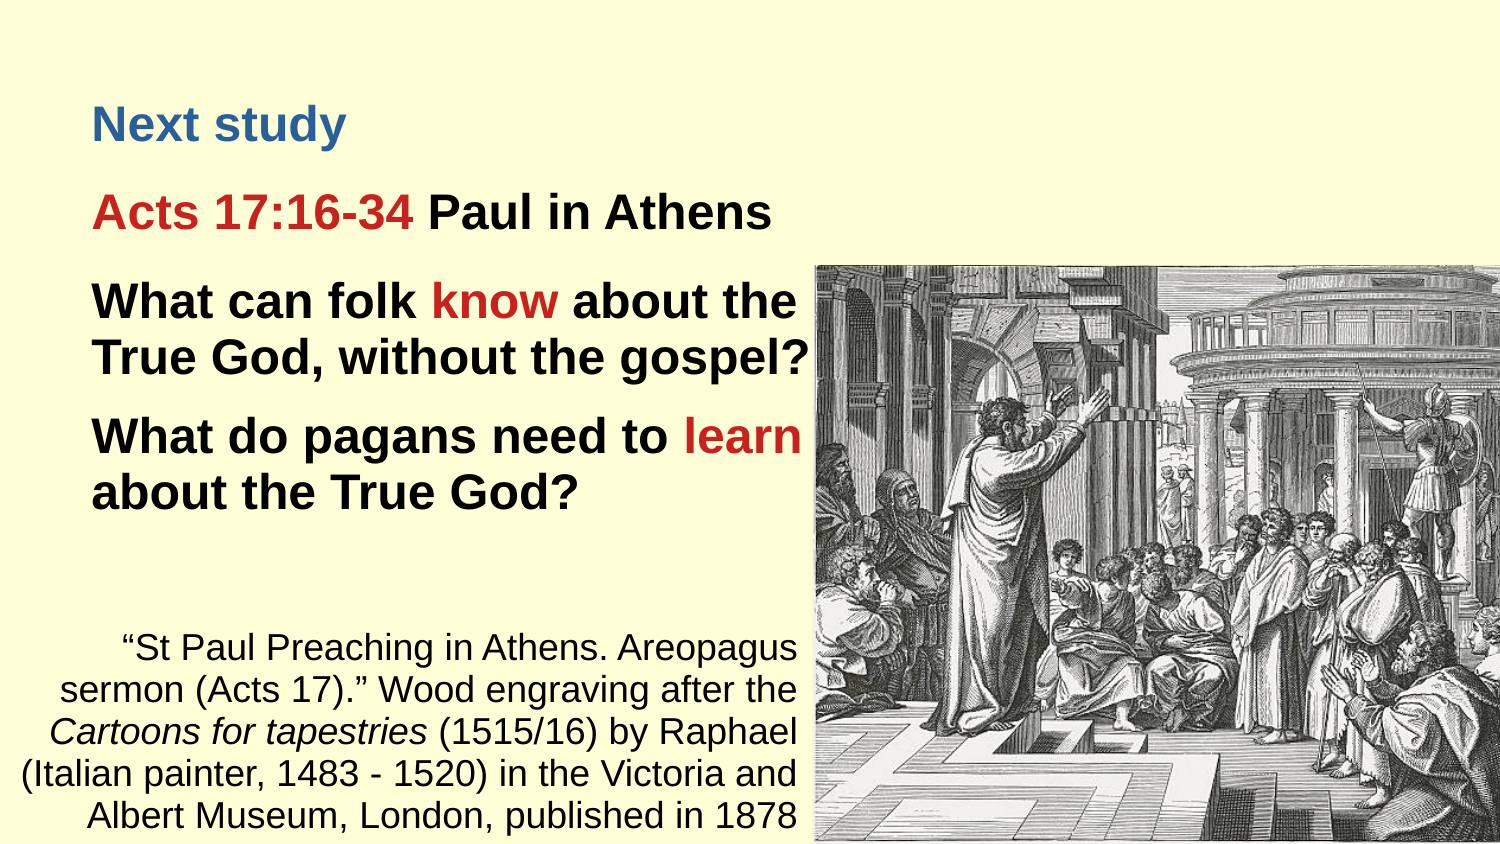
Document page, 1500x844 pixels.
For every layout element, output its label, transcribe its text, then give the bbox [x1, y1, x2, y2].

text_box “St Paul Preaching in Athens. Areopagus sermon (Acts 17).” Wood engraving after the Cartoons for tapestries (1515/16) by Raphael (Italian painter, 1483 - 1520) in the Victoria and Albert Museum, London, published in 1878 [0, 619, 813, 844]
picture [812, 265, 1500, 844]
text_box What can folk know about the True God, without the gospel? What do pagans need to learn about the True God? [76, 265, 812, 528]
text_box Next study [76, 88, 798, 160]
text_box Acts 17:16-34 Paul in Athens [76, 177, 815, 248]
